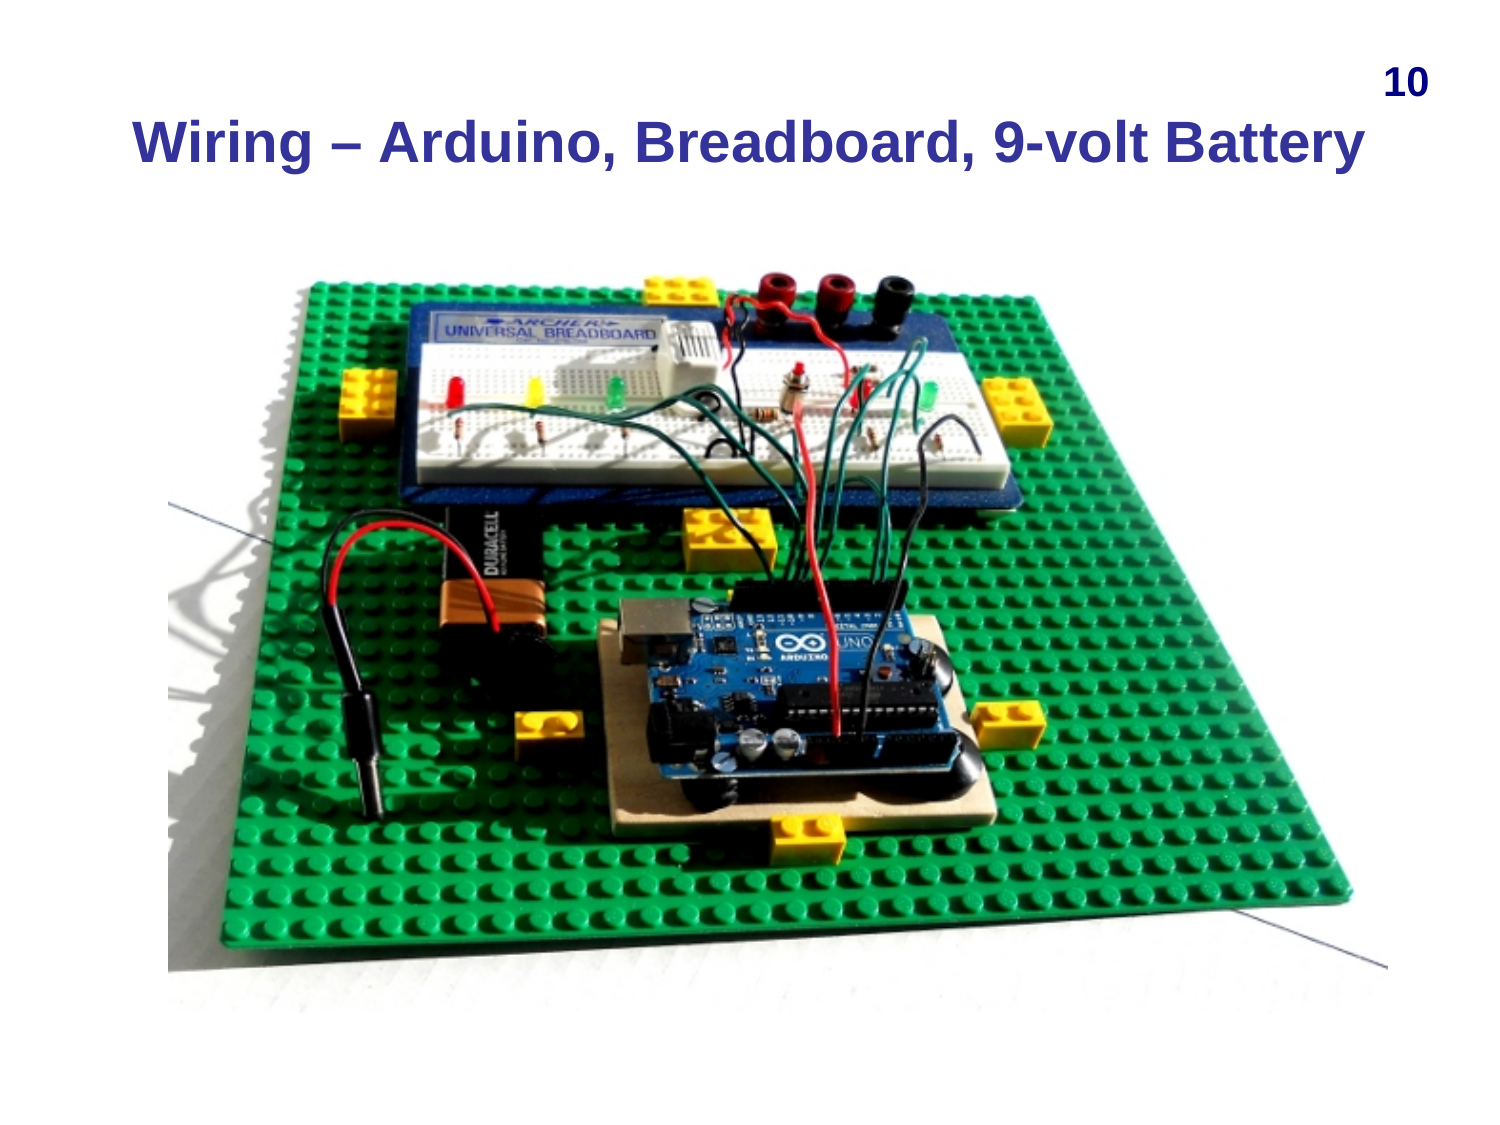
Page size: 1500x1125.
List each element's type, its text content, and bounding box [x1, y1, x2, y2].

text_box 10 [1350, 47, 1463, 113]
picture [168, 235, 1388, 1013]
title Wiring – Arduino, Breadboard, 9-volt Battery [75, 75, 1426, 211]
